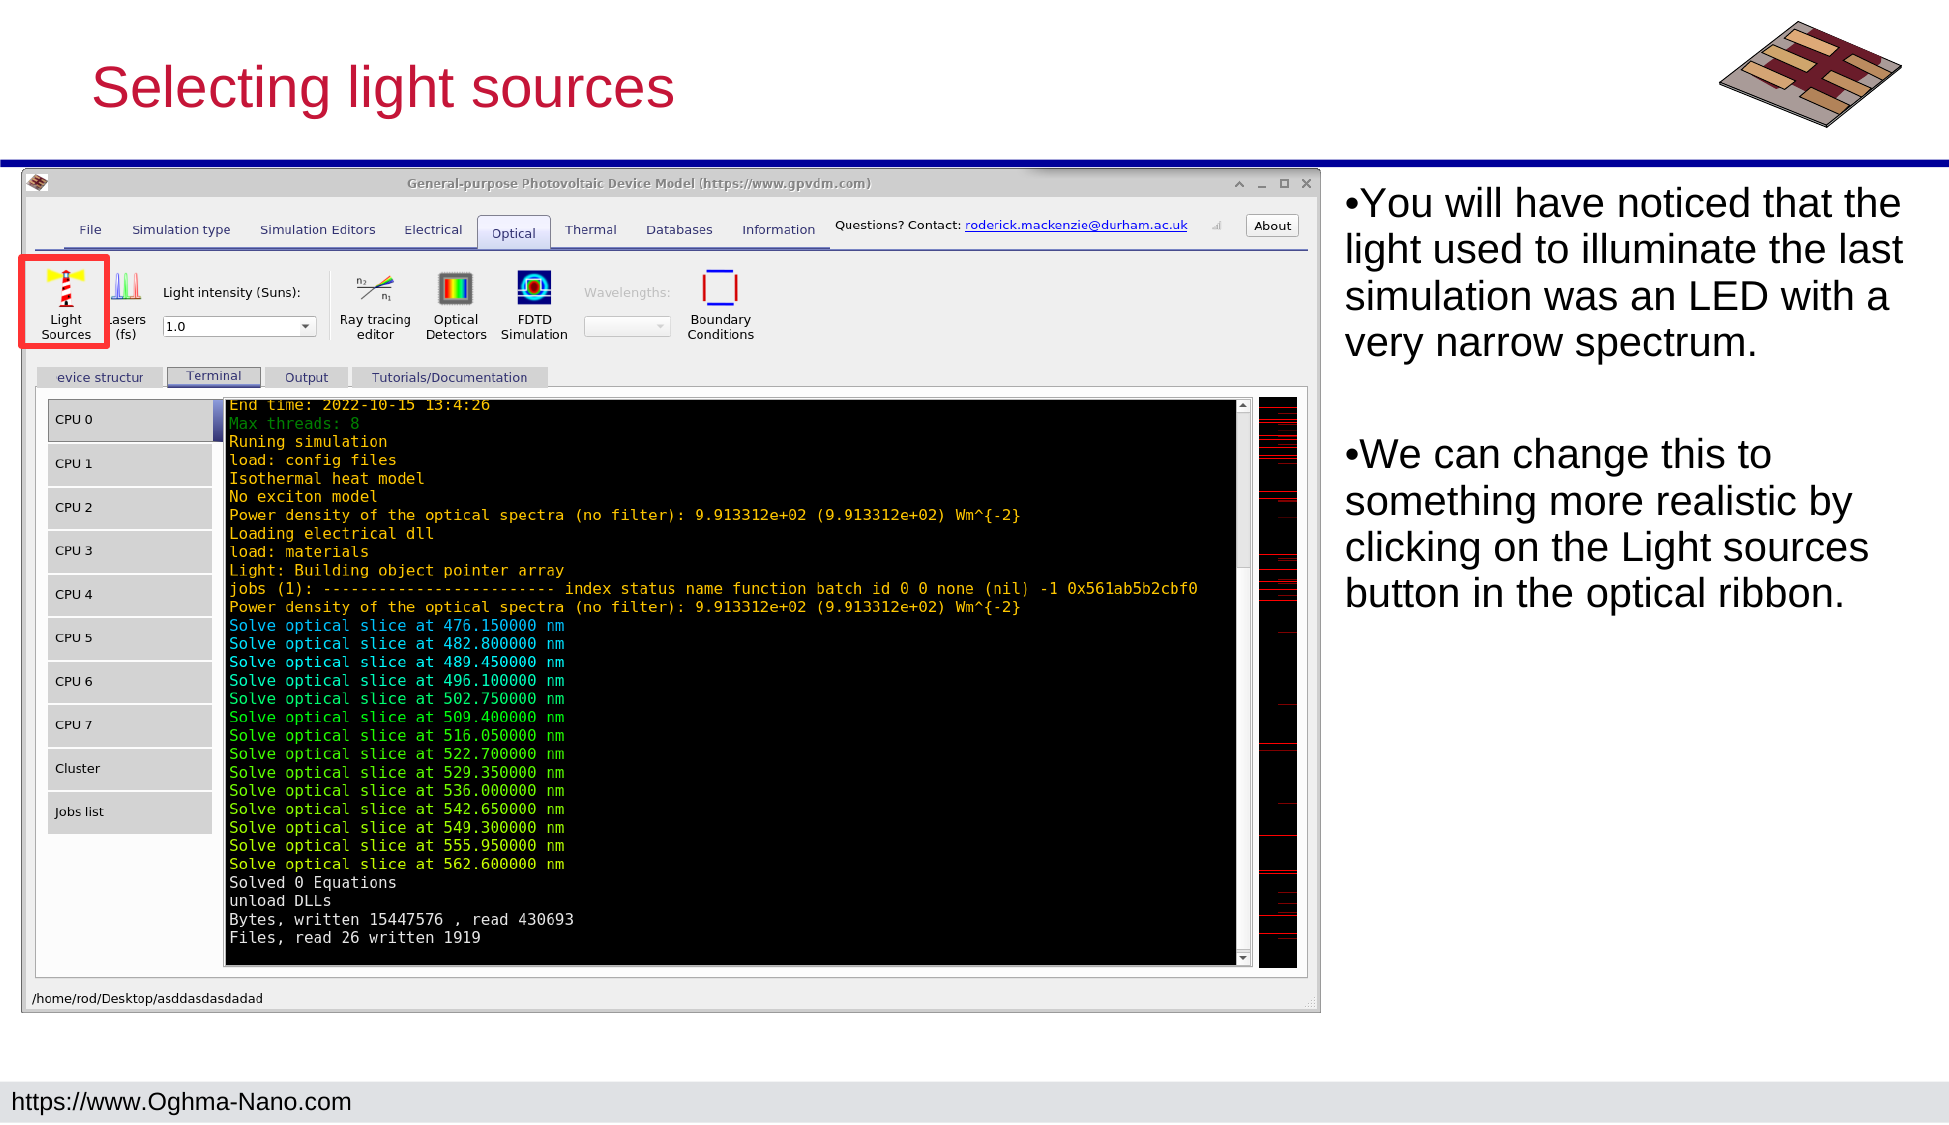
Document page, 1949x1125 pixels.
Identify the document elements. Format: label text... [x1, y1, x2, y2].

title Selecting light sources [76, 34, 1685, 140]
list You will have noticed that the light used to illuminate the last simulation was an LED with a very narrow spectrum. We can change this to something more realistic by clicking on the Light sources button in the optical ribbon. [1344, 179, 1949, 617]
picture [25, 261, 104, 343]
picture [21, 168, 1321, 1014]
